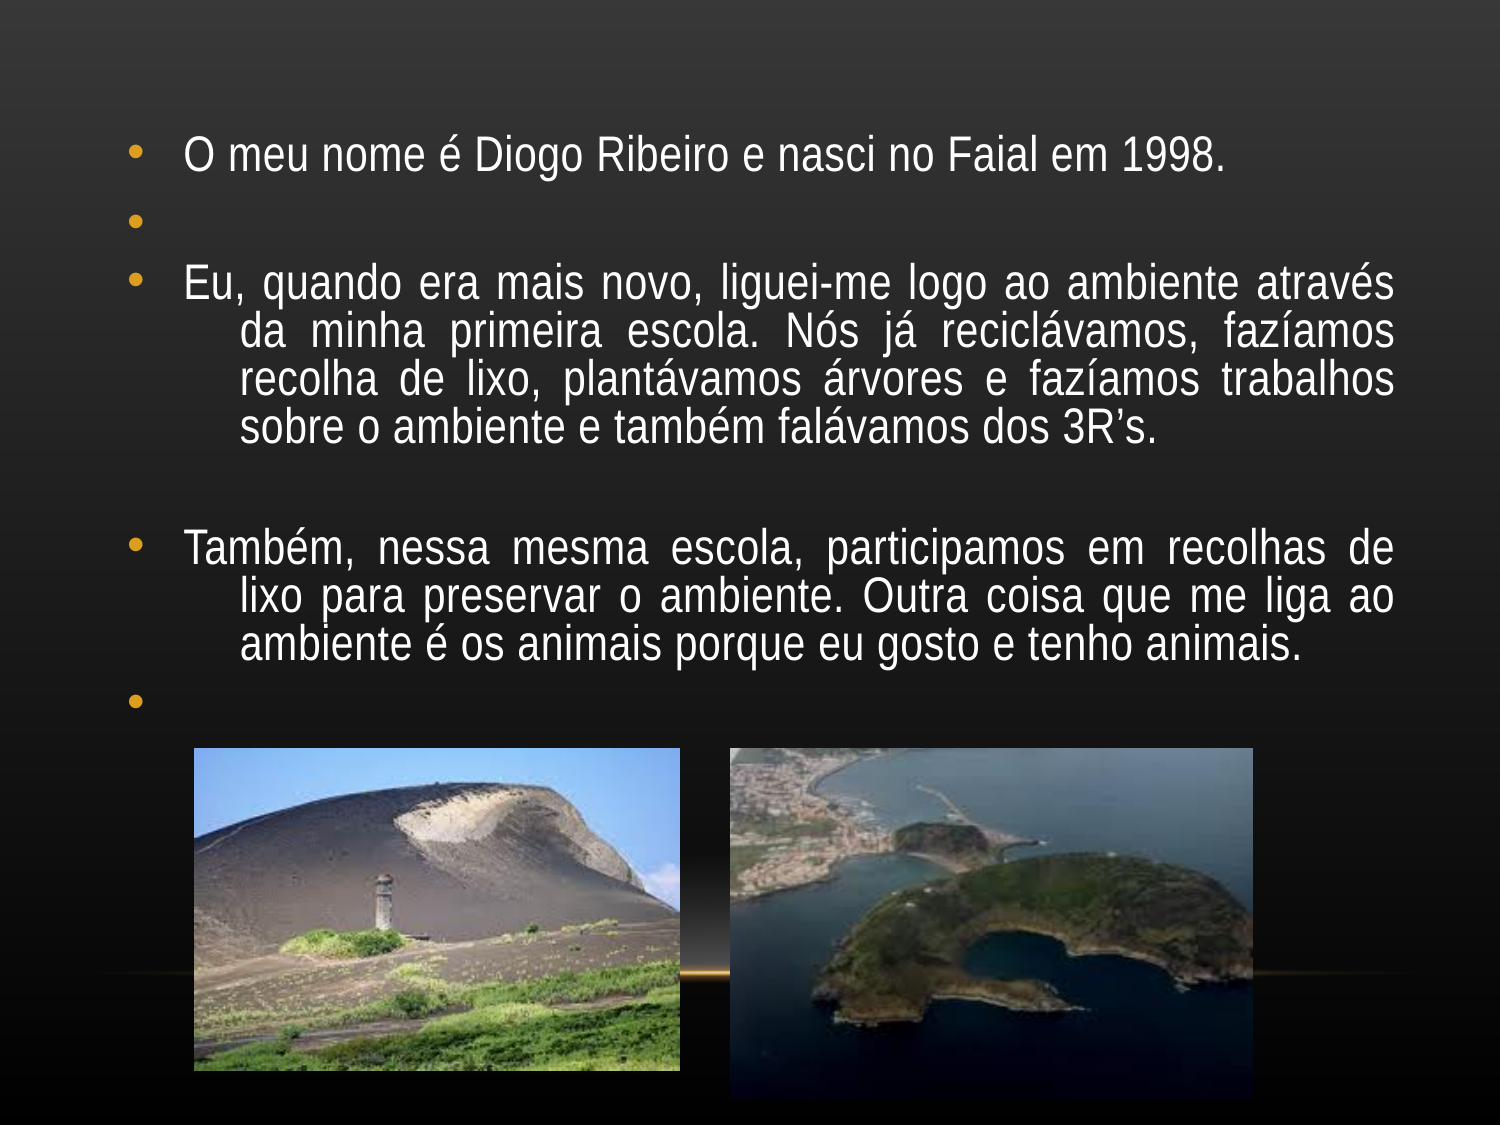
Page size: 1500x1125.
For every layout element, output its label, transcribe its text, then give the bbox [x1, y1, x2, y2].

picture [194, 748, 680, 1071]
picture [730, 748, 1253, 1099]
list O meu nome é Diogo Ribeiro e nasci no Faial em 1998. Eu, quando era mais novo, liguei-me logo ao ambiente através da minha primeira escola. Nós já reciclávamos, fazíamos recolha de lixo, plantávamos árvores e fazíamos trabalhos sobre o ambiente e também falávamos dos 3R’s. Também, nessa mesma escola, participamos em recolhas de lixo para preservar o ambiente. Outra coisa que me liga ao ambiente é os animais porque eu gosto e tenho animais. [112, 125, 1413, 801]
